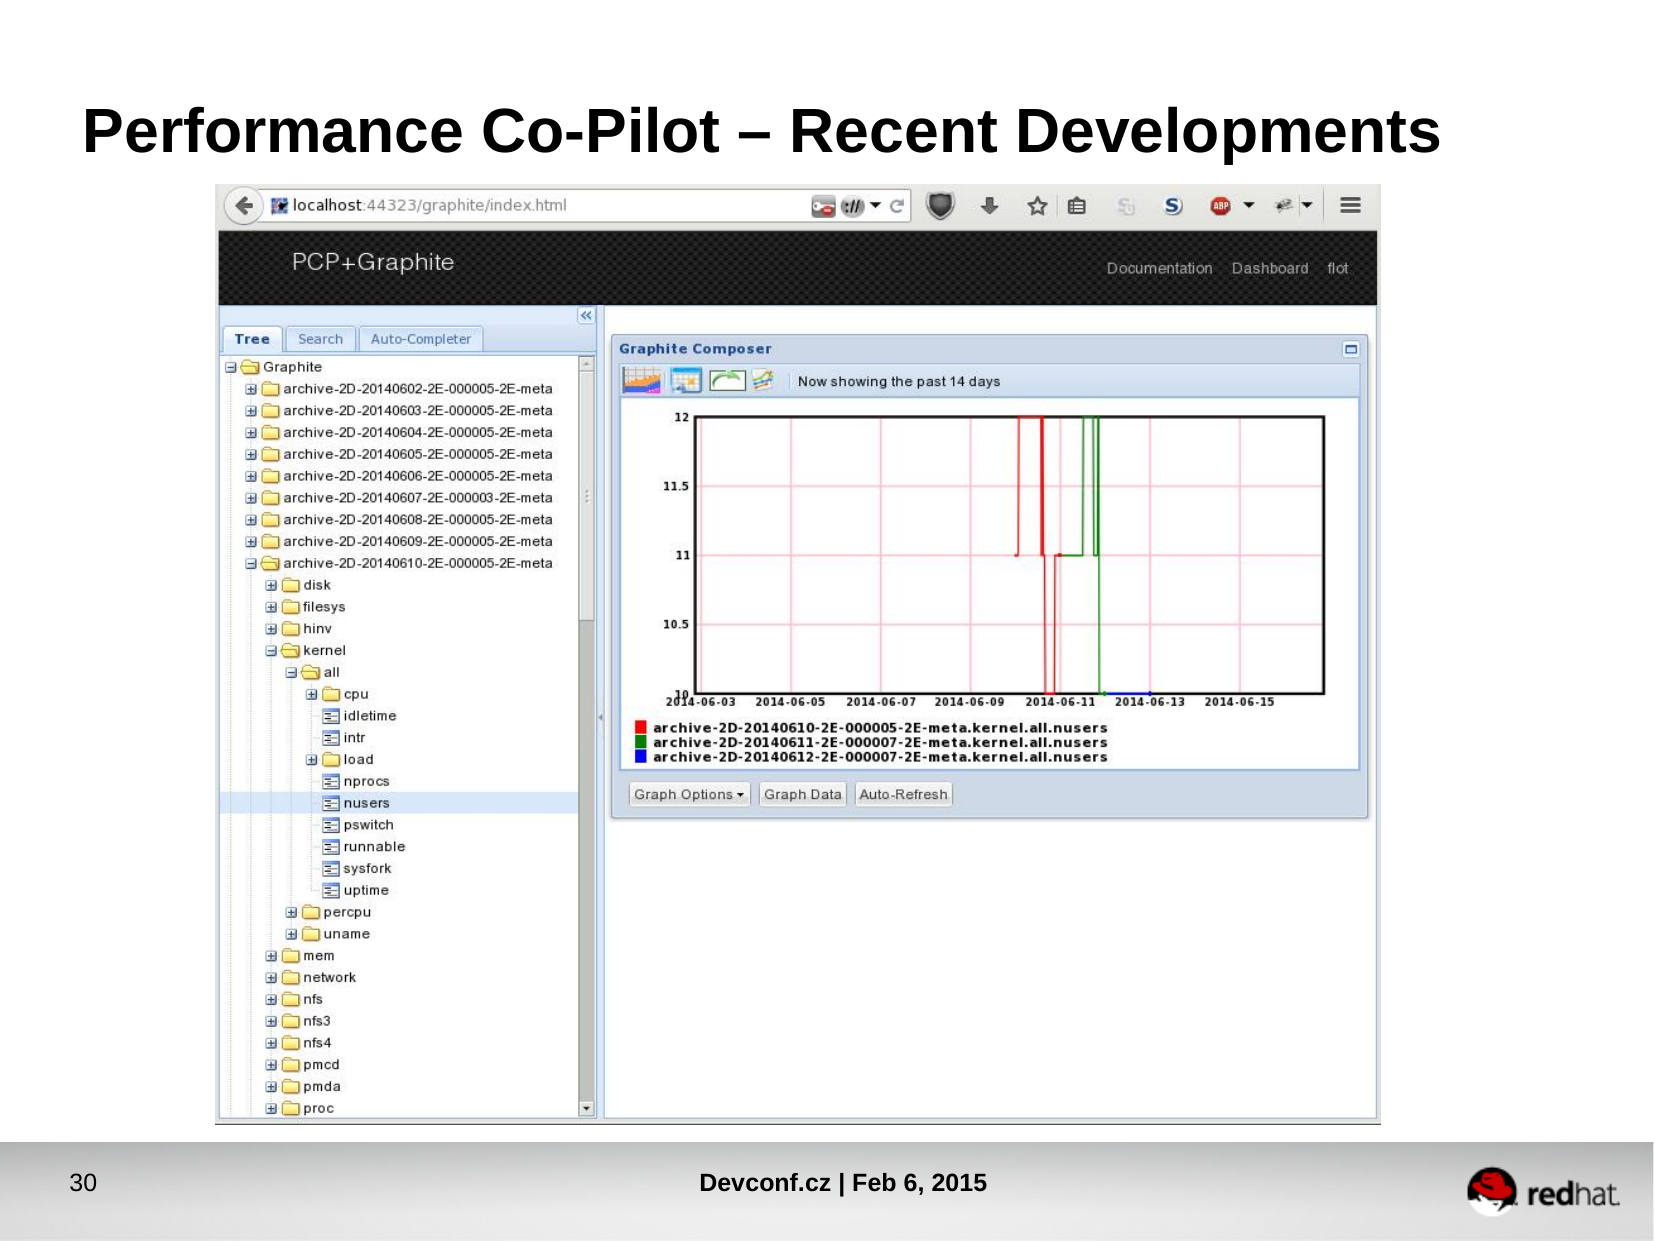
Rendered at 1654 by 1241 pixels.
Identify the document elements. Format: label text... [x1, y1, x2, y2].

picture [0, 1142, 1654, 1241]
title Performance Co-Pilot – Recent Developments [82, 37, 1571, 226]
picture [215, 184, 1381, 1126]
